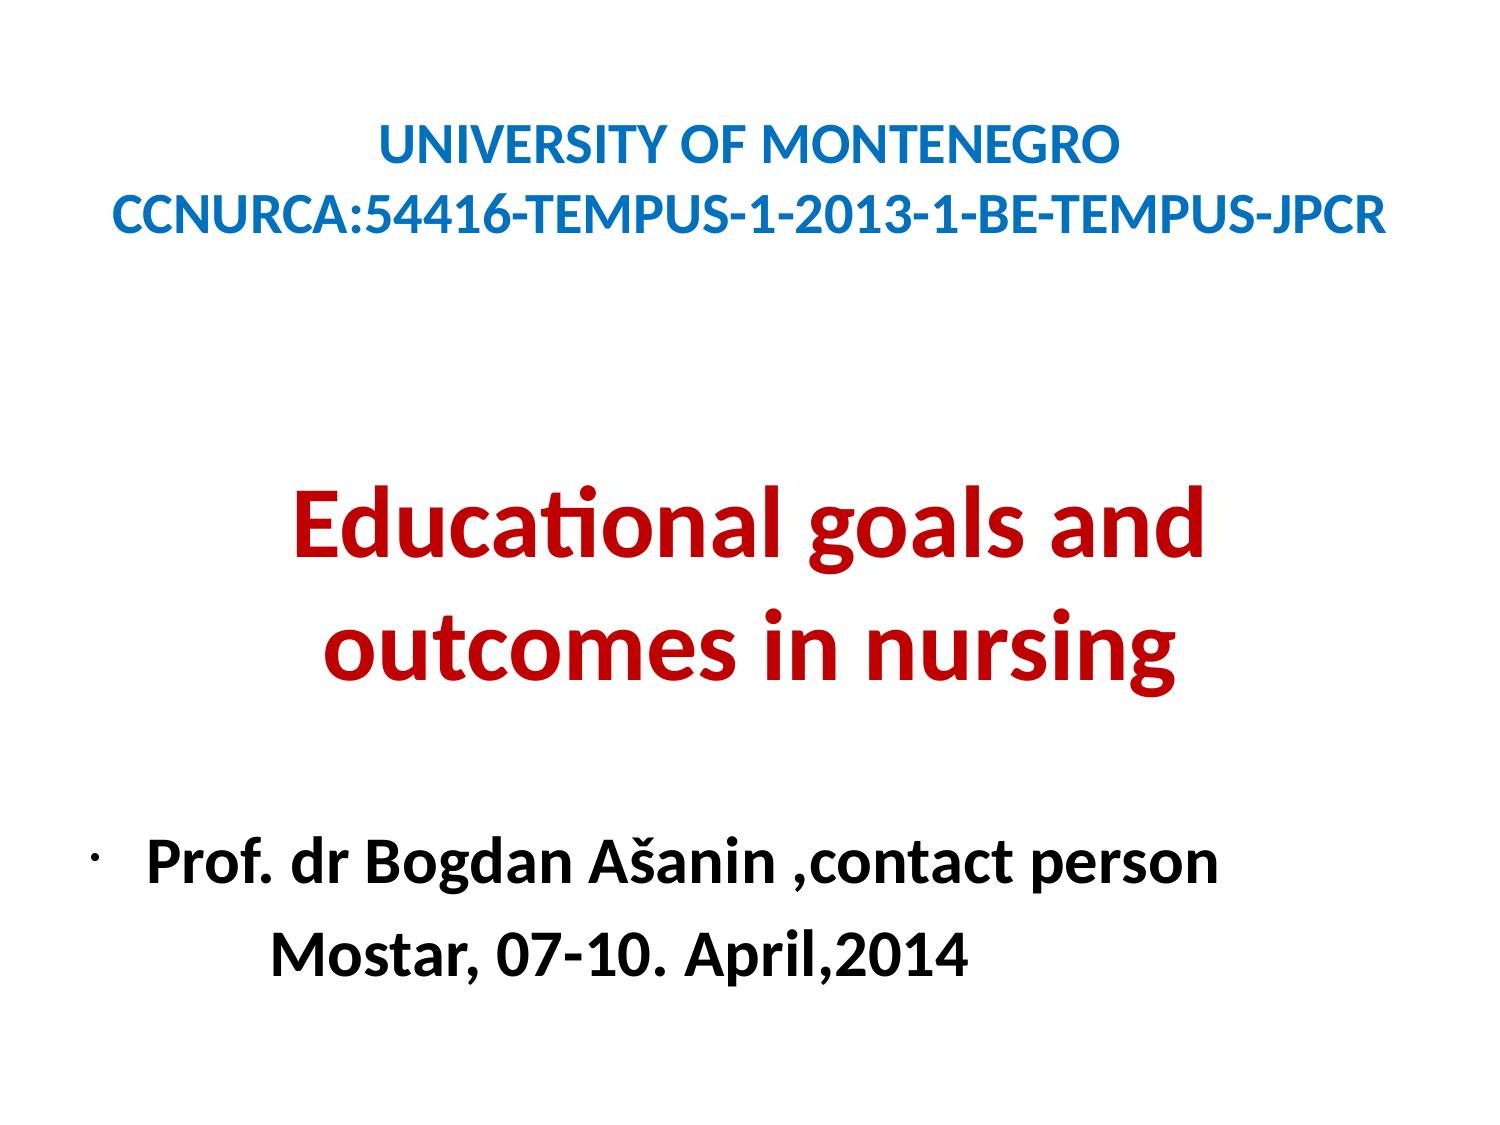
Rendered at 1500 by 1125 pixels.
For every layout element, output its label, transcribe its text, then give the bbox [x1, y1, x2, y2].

title UNIVERSITY OF MONTENEGRO CCNURCA:54416-TEMPUS-1-2013-1-BE-TEMPUS-JPCR Educational goals and outcomes in nursing [75, 125, 1425, 681]
list Prof. dr Bogdan Ašanin ,contact person Mostar, 07-10. April,2014 [75, 716, 1425, 1005]
